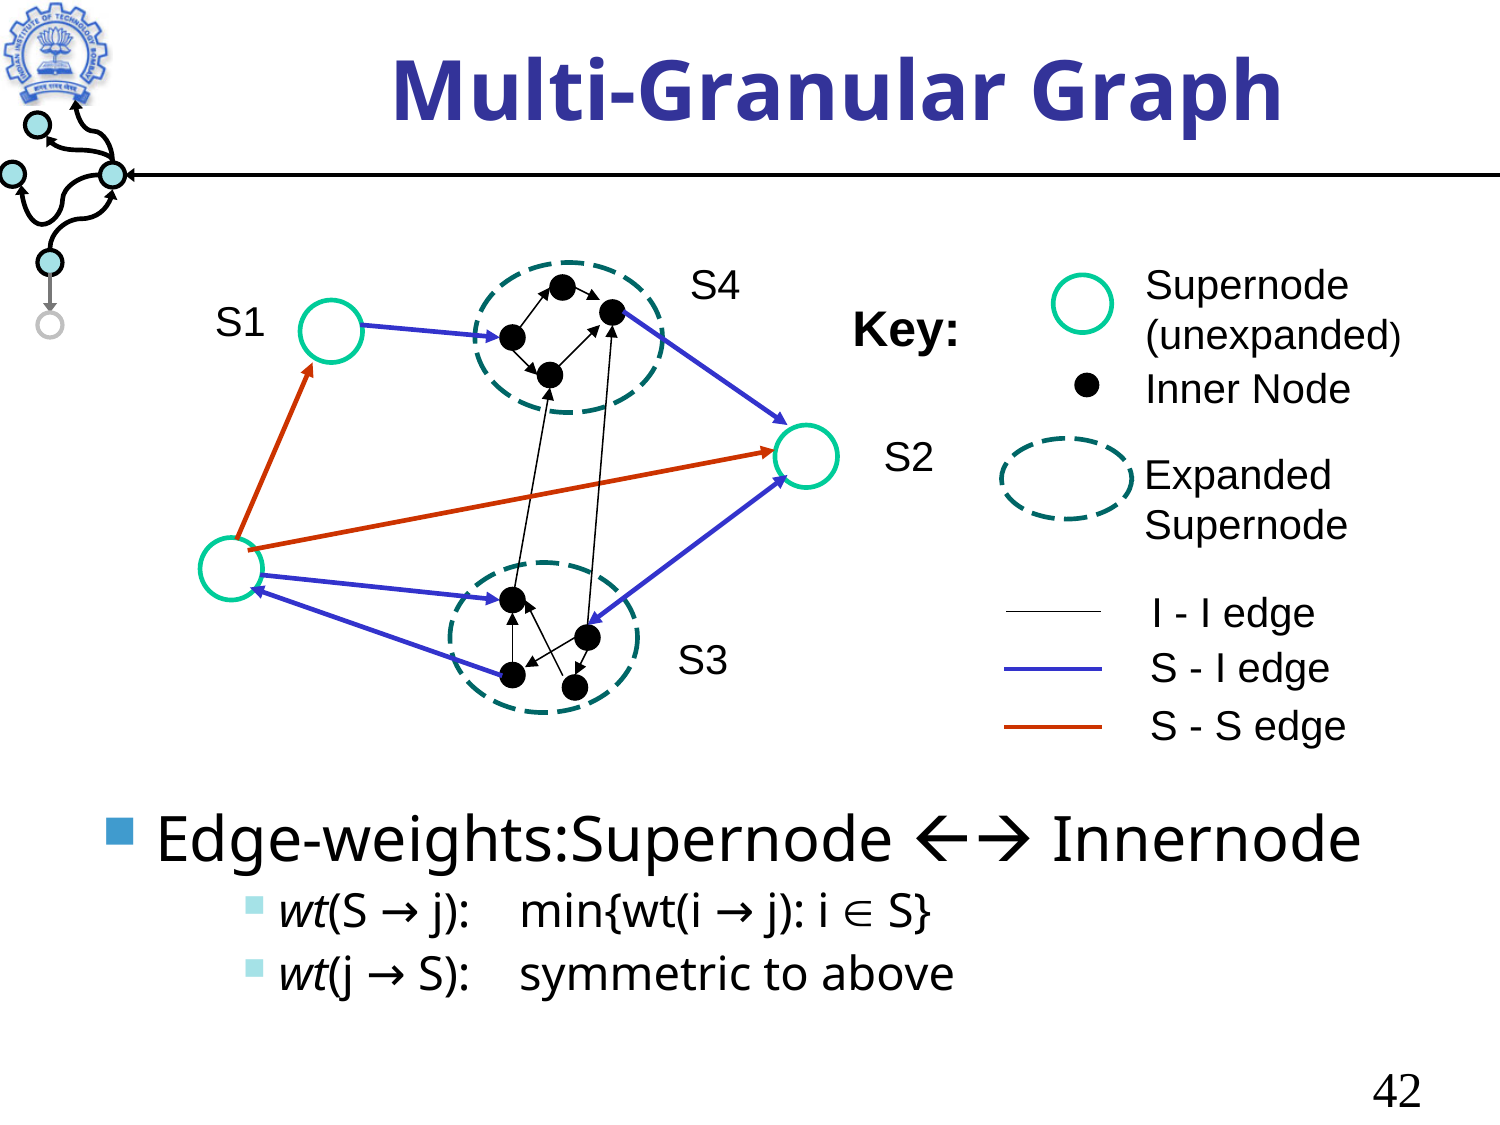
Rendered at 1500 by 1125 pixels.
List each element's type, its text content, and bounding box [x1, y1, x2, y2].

text_box [599, 299, 625, 325]
text_box I - I edge [1136, 578, 1331, 632]
text_box Expanded Supernode [1129, 440, 1364, 556]
title Multi-Granular Graph [200, 12, 1476, 163]
text_box [537, 362, 563, 388]
text_box [500, 587, 525, 613]
text_box Key: [837, 288, 976, 364]
text_box Inner Node [1130, 353, 1367, 420]
text_box S1 [200, 287, 281, 353]
text_box S3 [662, 624, 744, 691]
text_box S2 [868, 422, 950, 488]
text_box [500, 662, 526, 688]
text_box [575, 625, 601, 650]
text_box [1075, 373, 1099, 397]
text_box S4 [675, 249, 756, 316]
text_box [562, 674, 588, 700]
text_box Supernode (unexpanded) [1130, 249, 1417, 366]
text_box S - I edge [1135, 632, 1346, 690]
picture [0, 0, 113, 106]
text_box [500, 324, 526, 350]
text_box [550, 274, 575, 300]
list Edge-weights:Supernode  Innernode wt(S → j): min{wt(i → j): i  S} wt(j → S): symmetric to above [87, 800, 1400, 1026]
text_box S - S edge [1135, 690, 1362, 757]
